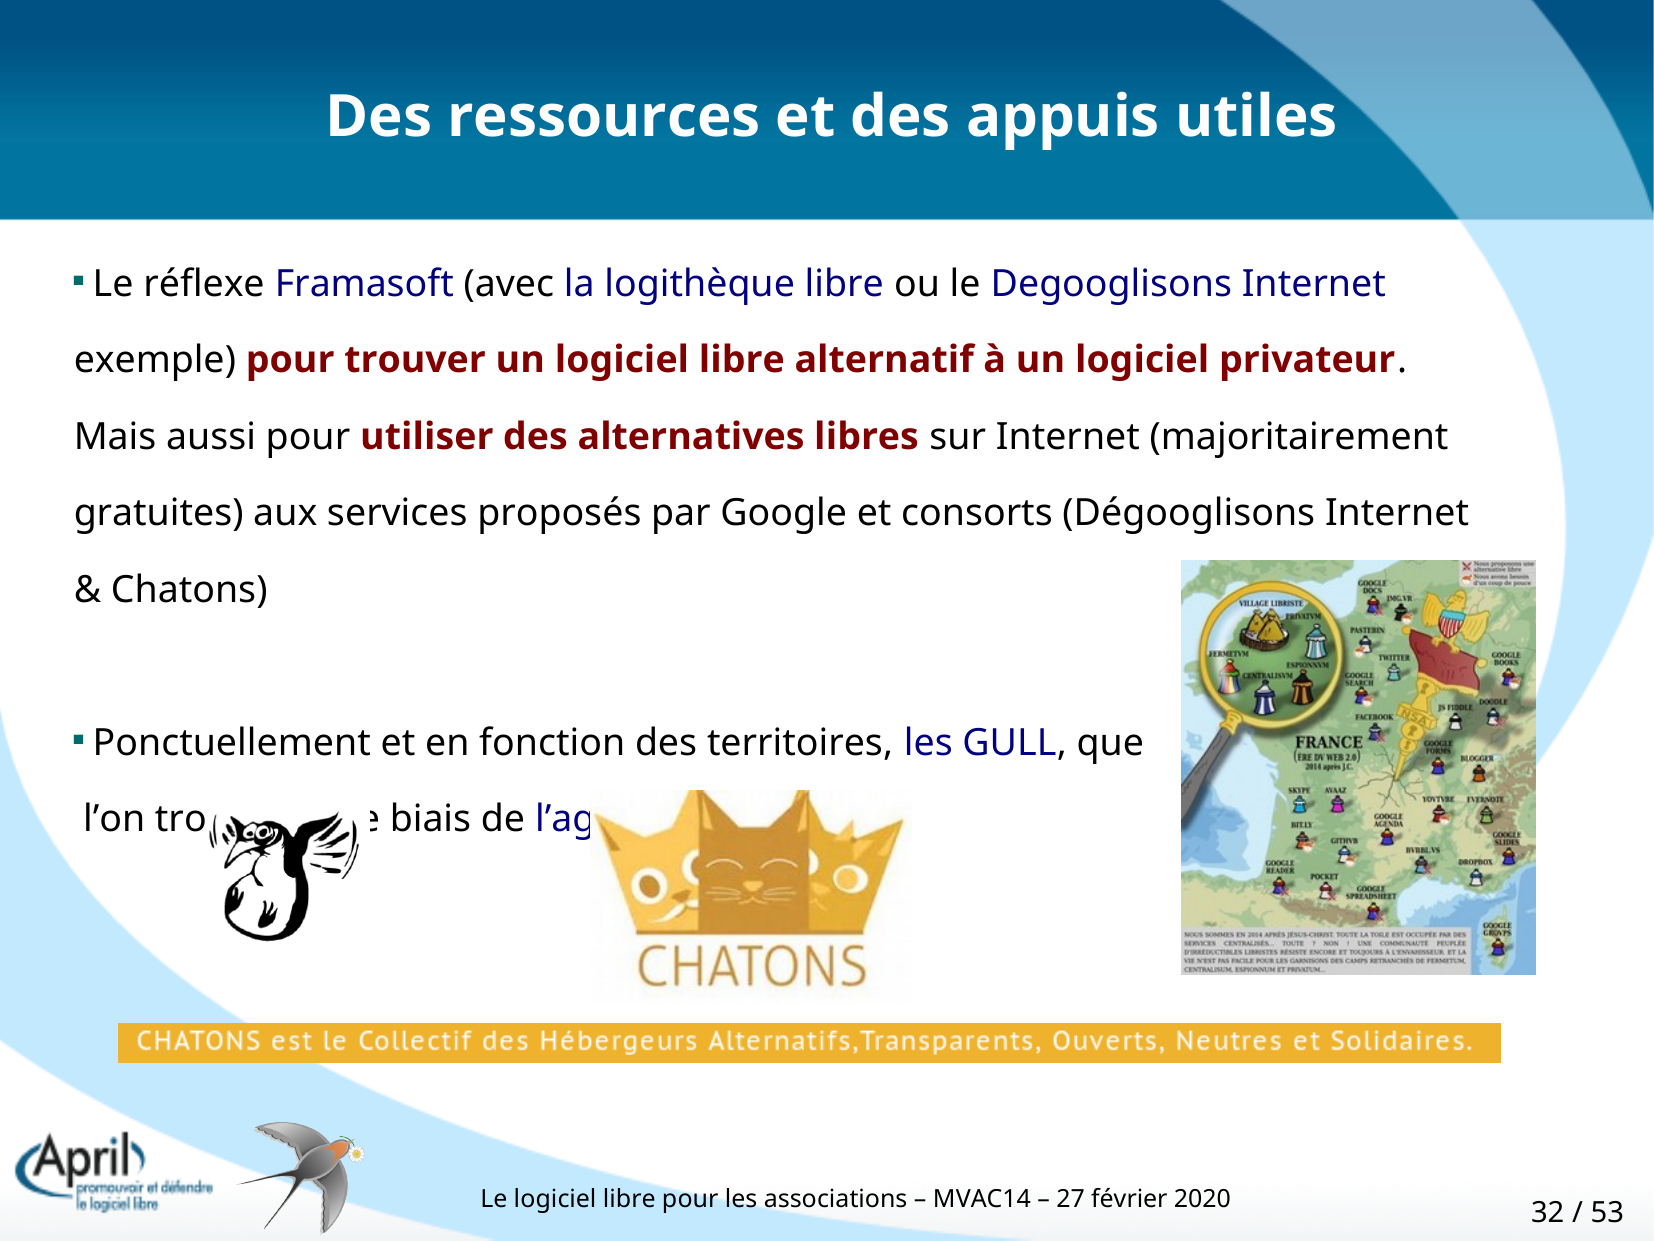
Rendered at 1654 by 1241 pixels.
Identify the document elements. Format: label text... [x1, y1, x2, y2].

text_box Le réflexe Framasoft (avec la logithèque libre ou le Degooglisons Internet exemple) pour trouver un logiciel libre alternatif à un logiciel privateur. Mais aussi pour utiliser des alternatives libres sur Internet (majoritairement gratuites) aux services proposés par Google et consorts (Dégooglisons Internet & Chatons) Ponctuellement et en fonction des territoires, les GULL, que l’on trouve par le biais de l’agenda du libre. [59, 177, 1506, 1123]
picture [590, 790, 912, 1004]
text_box Des ressources et des appuis utiles [88, 20, 1576, 207]
picture [0, 0, 1654, 1241]
picture [206, 797, 370, 950]
picture [118, 1023, 1501, 1063]
